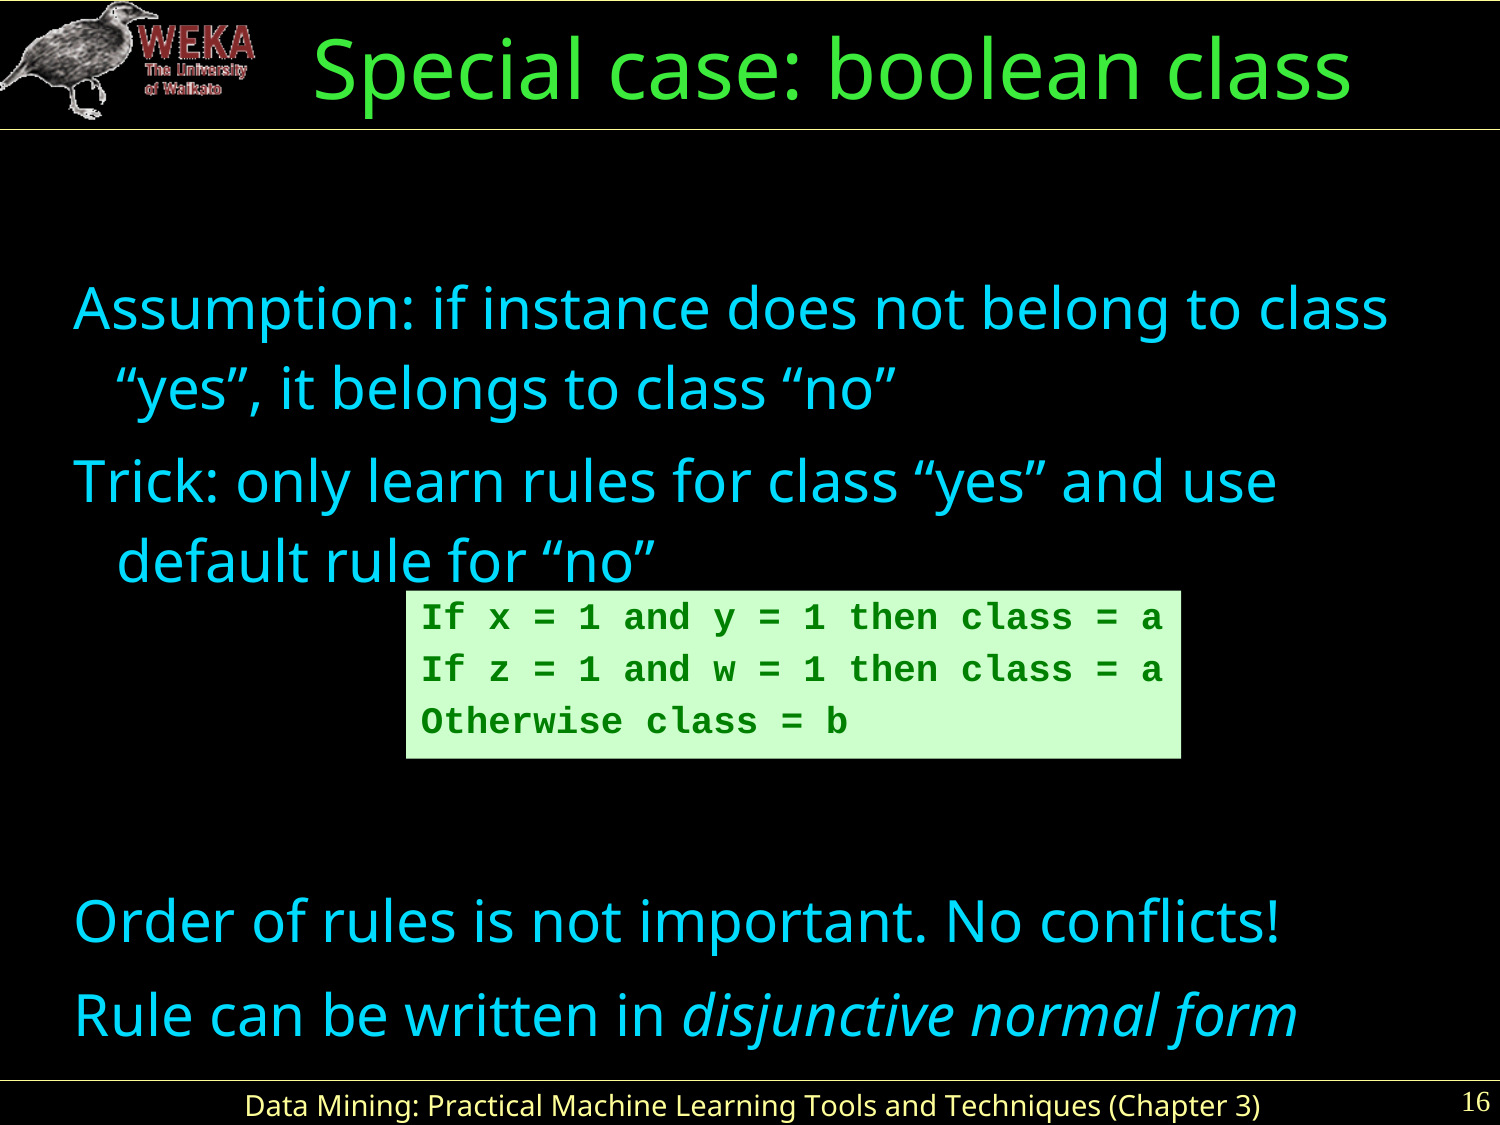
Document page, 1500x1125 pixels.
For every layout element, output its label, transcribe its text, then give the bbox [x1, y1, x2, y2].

text_box Assumption: if instance does not belong to class “yes”, it belongs to class “no” Trick: only learn rules for class “yes” and use default rule for “no” Order of rules is not important. No conflicts! Rule can be written in disjunctive normal form [59, 260, 1447, 949]
title Special case: boolean class [297, 0, 1500, 148]
picture [0, 1, 266, 129]
text_box If x = 1 and y = 1 then class = a If z = 1 and w = 1 then class = a Otherwise class = b [406, 590, 1182, 759]
